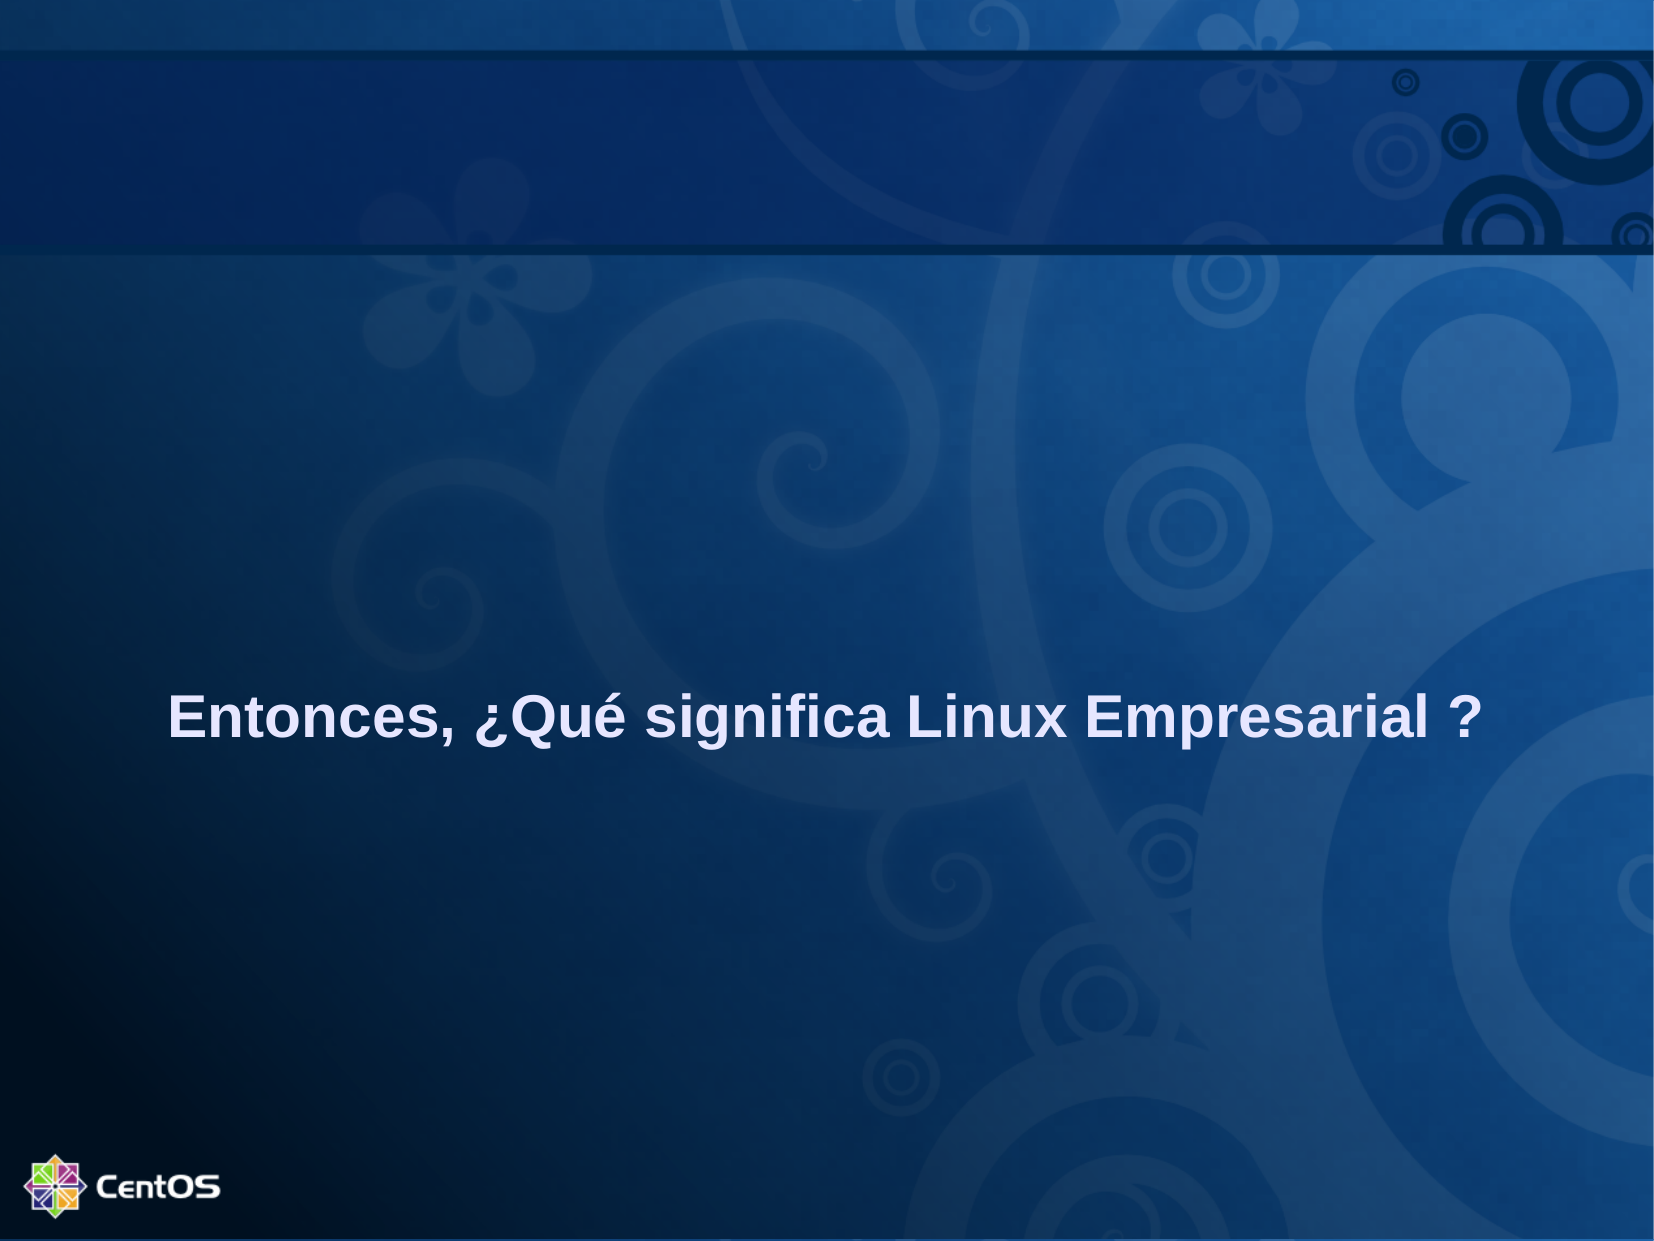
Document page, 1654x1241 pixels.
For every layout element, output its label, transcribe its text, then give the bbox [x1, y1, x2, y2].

picture [0, 0, 1654, 1241]
subtitle Entonces, ¿Qué significa Linux Empresarial ? [82, 297, 1571, 1102]
